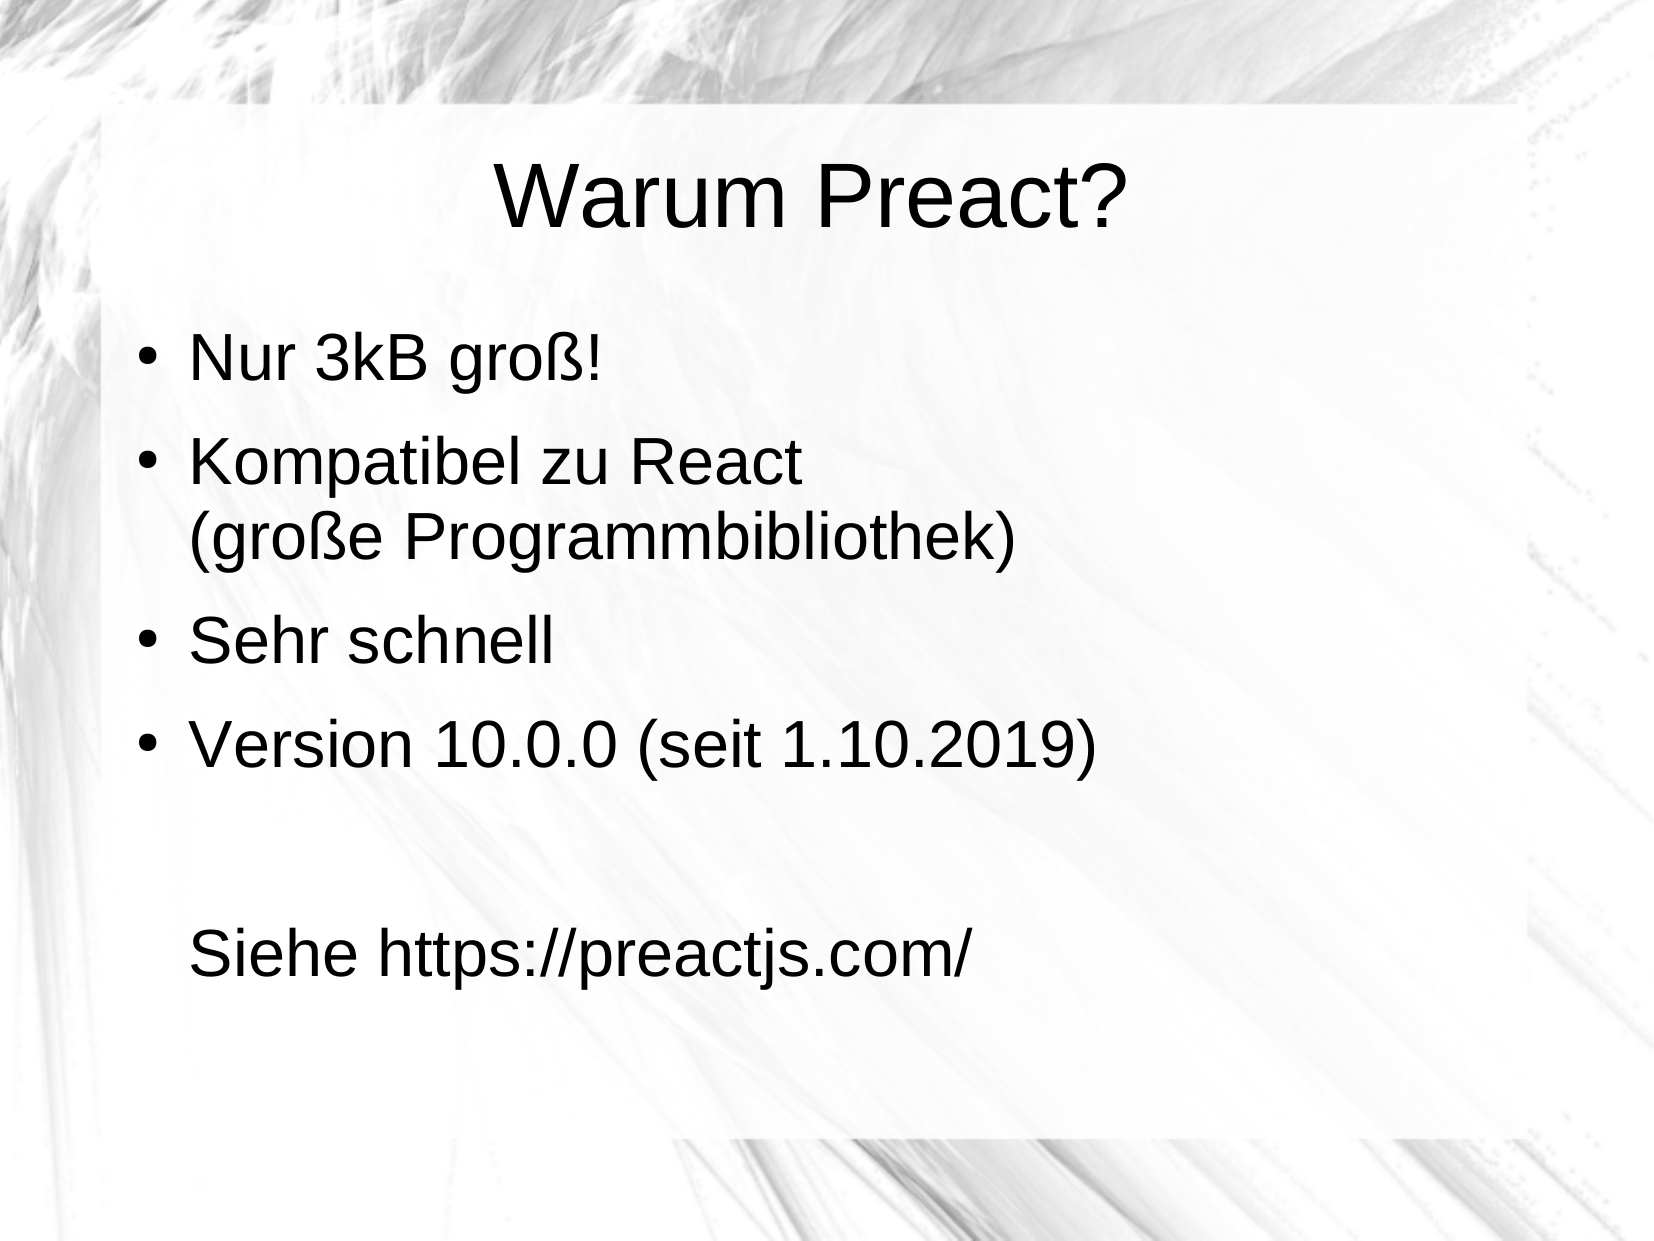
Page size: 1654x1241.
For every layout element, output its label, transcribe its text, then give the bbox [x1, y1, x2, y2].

list Nur 3kB groß! Kompatibel zu React (große Programmbibliothek) Sehr schnell Version 10.0.0 (seit 1.10.2019) Siehe https://preactjs.com/ [118, 319, 1571, 1040]
title Warum Preact? [118, 112, 1506, 281]
picture [0, 0, 1654, 1241]
